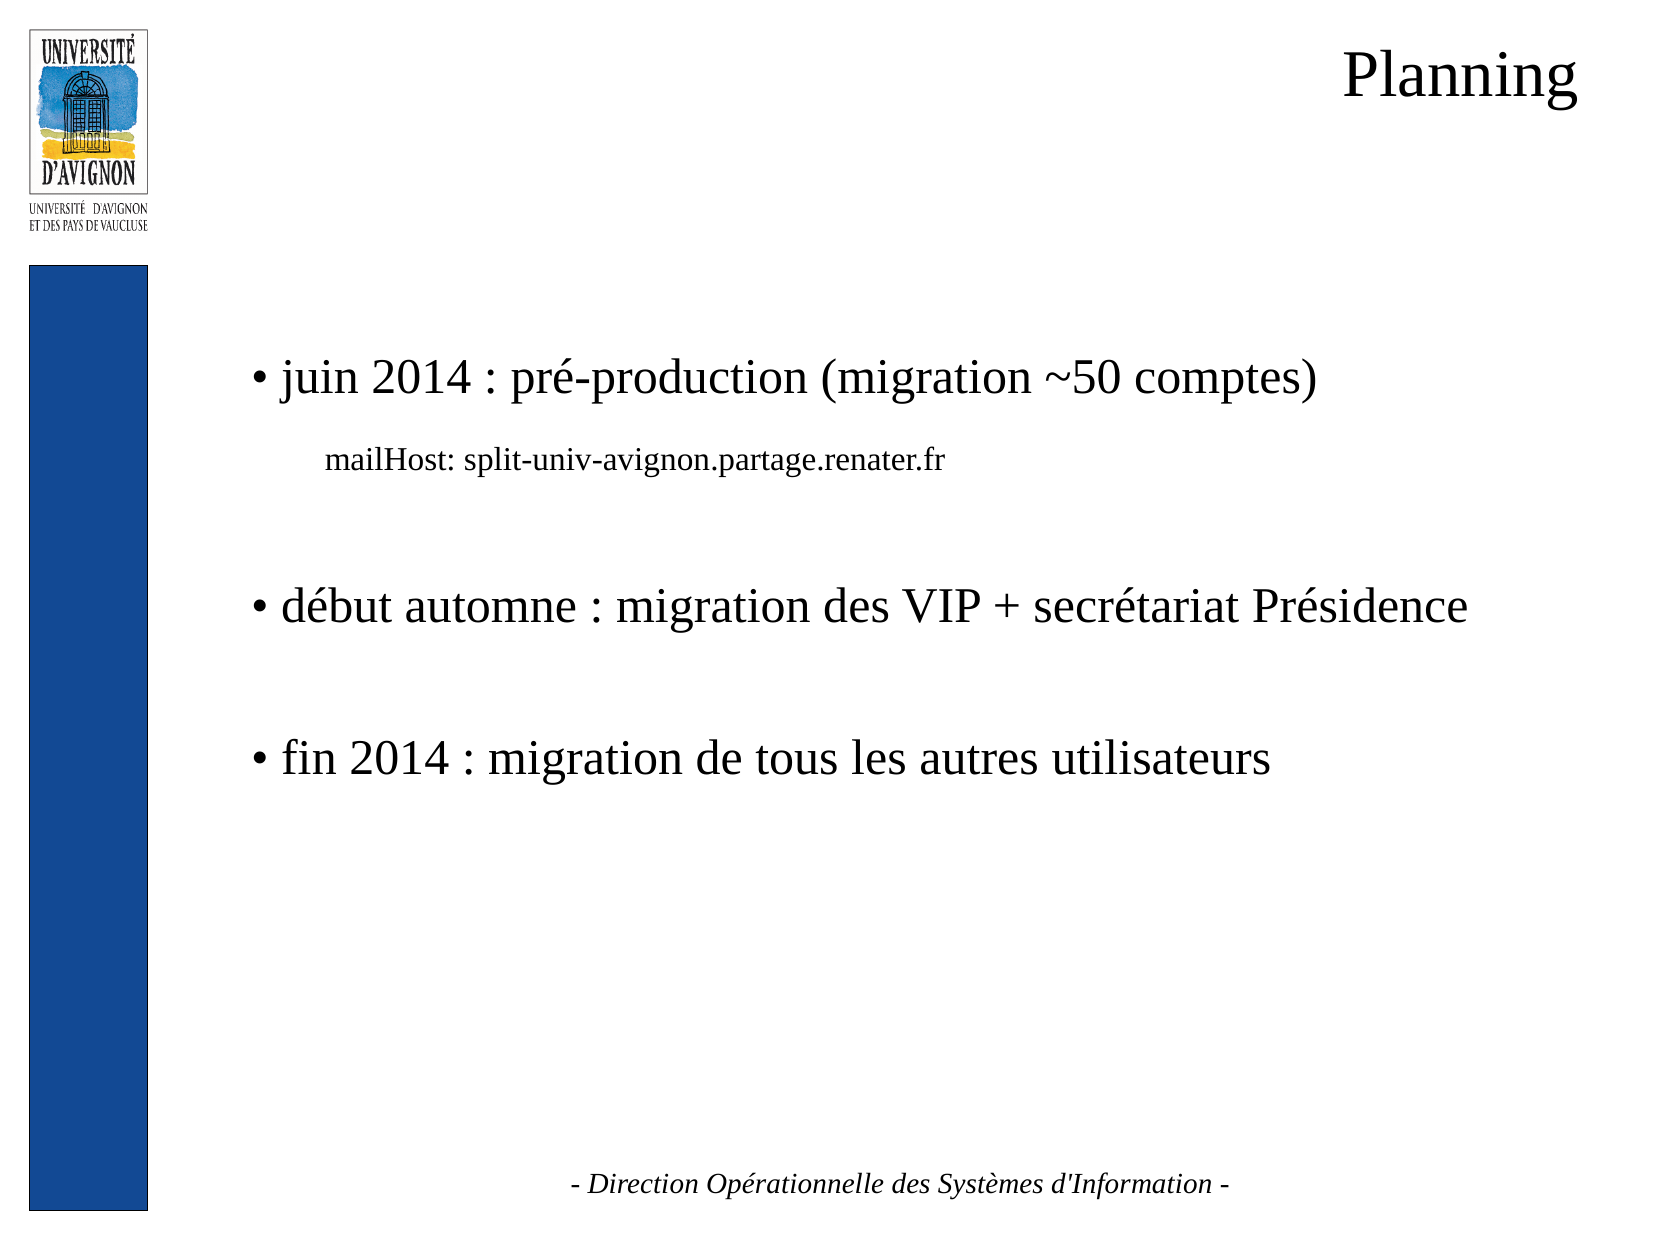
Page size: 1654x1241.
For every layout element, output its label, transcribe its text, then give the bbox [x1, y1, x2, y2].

text_box [29, 265, 148, 1211]
text_box • juin 2014 : pré-production (migration ~50 comptes) mailHost: split-univ-avignon.partage.renater.fr • début automne : migration des VIP + secrétariat Présidence • fin 2014 : migration de tous les autres utilisateurs [236, 265, 1536, 793]
text_box Planning [177, 29, 1595, 119]
text_box - Direction Opérationnelle des Systèmes d'Information - [236, 1160, 1566, 1208]
picture [29, 29, 148, 236]
